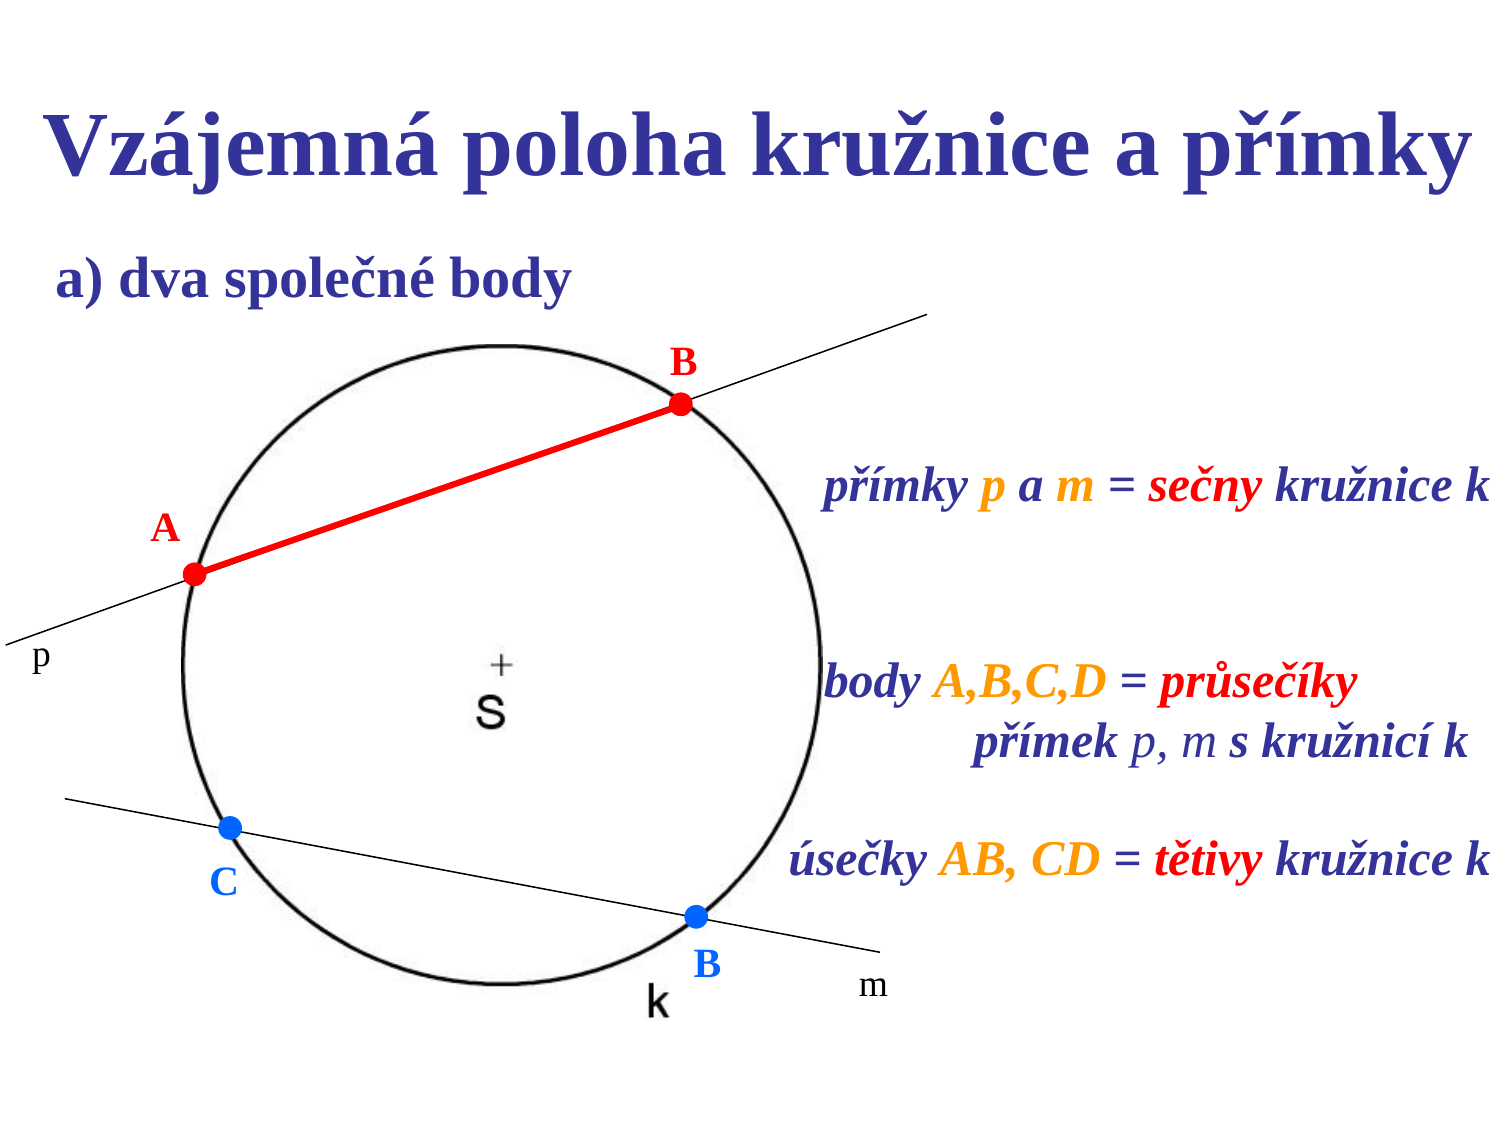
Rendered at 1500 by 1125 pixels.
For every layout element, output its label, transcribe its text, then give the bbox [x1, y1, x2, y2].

text_box [668, 392, 693, 417]
text_box úsečky AB, CD = tětivy kružnice k [773, 818, 1500, 894]
text_box B [655, 326, 703, 392]
text_box m [844, 950, 904, 1012]
text_box [218, 816, 243, 840]
text_box A [135, 491, 184, 558]
text_box body A,B,C,D = průsečíky přímek p, m s kružnicí k [809, 640, 1500, 776]
text_box B [678, 928, 727, 995]
text_box [684, 904, 709, 928]
picture [181, 822, 823, 1024]
picture [181, 344, 677, 580]
text_box C [194, 845, 242, 912]
text_box [182, 562, 207, 587]
picture [685, 344, 823, 397]
text_box Vzájemná poloha kružnice a přímky [17, 45, 1500, 233]
picture [181, 353, 823, 940]
text_box přímky p a m = sečny kružnice k [809, 444, 1500, 520]
text_box a) dva společné body [41, 231, 656, 318]
text_box p [17, 621, 77, 682]
